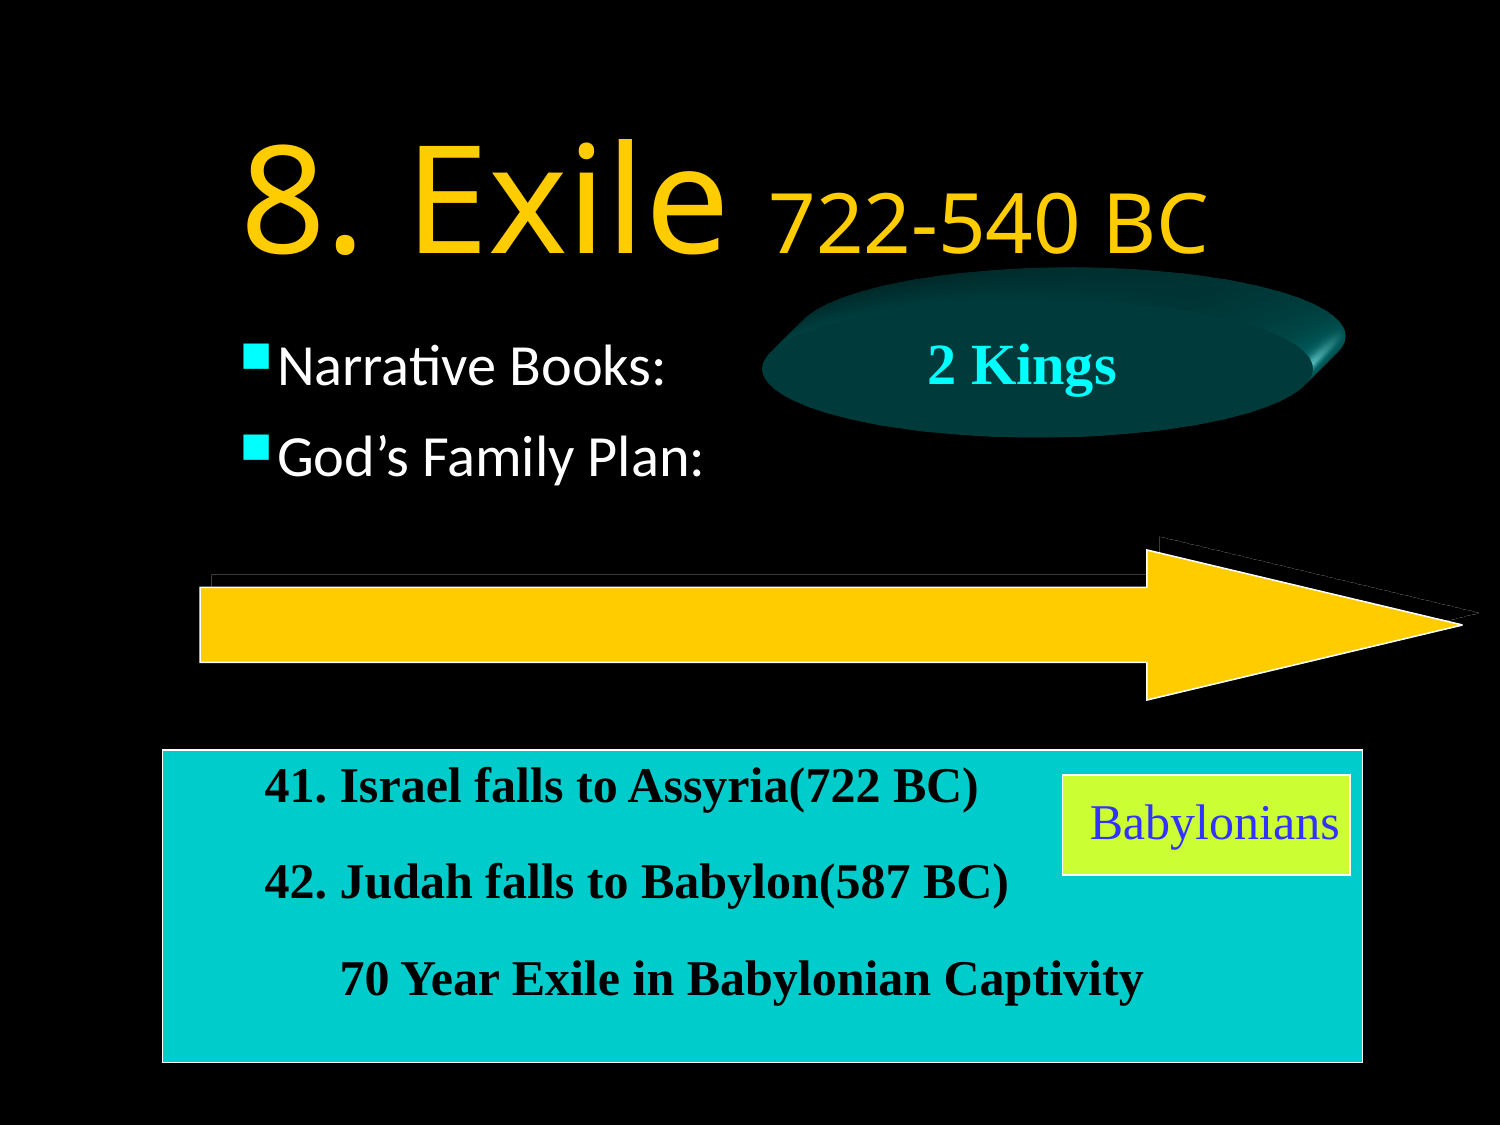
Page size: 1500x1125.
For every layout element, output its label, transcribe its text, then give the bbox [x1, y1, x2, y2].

text_box 2 Kings [912, 324, 1132, 405]
list Narrative Books: God’s Family Plan: [225, 319, 1500, 995]
text_box [200, 549, 1463, 701]
text_box [762, 267, 1345, 437]
text_box Babylonians [1074, 787, 1355, 859]
title 8. Exile 722-540 BC [225, 96, 1500, 292]
text_box 41. Israel falls to Assyria(722 BC)‏ 42. Judah falls to Babylon(587 BC)‏ 70 Year Exile in Babylonian Captivity [249, 749, 1160, 1014]
text_box [162, 750, 1363, 1063]
